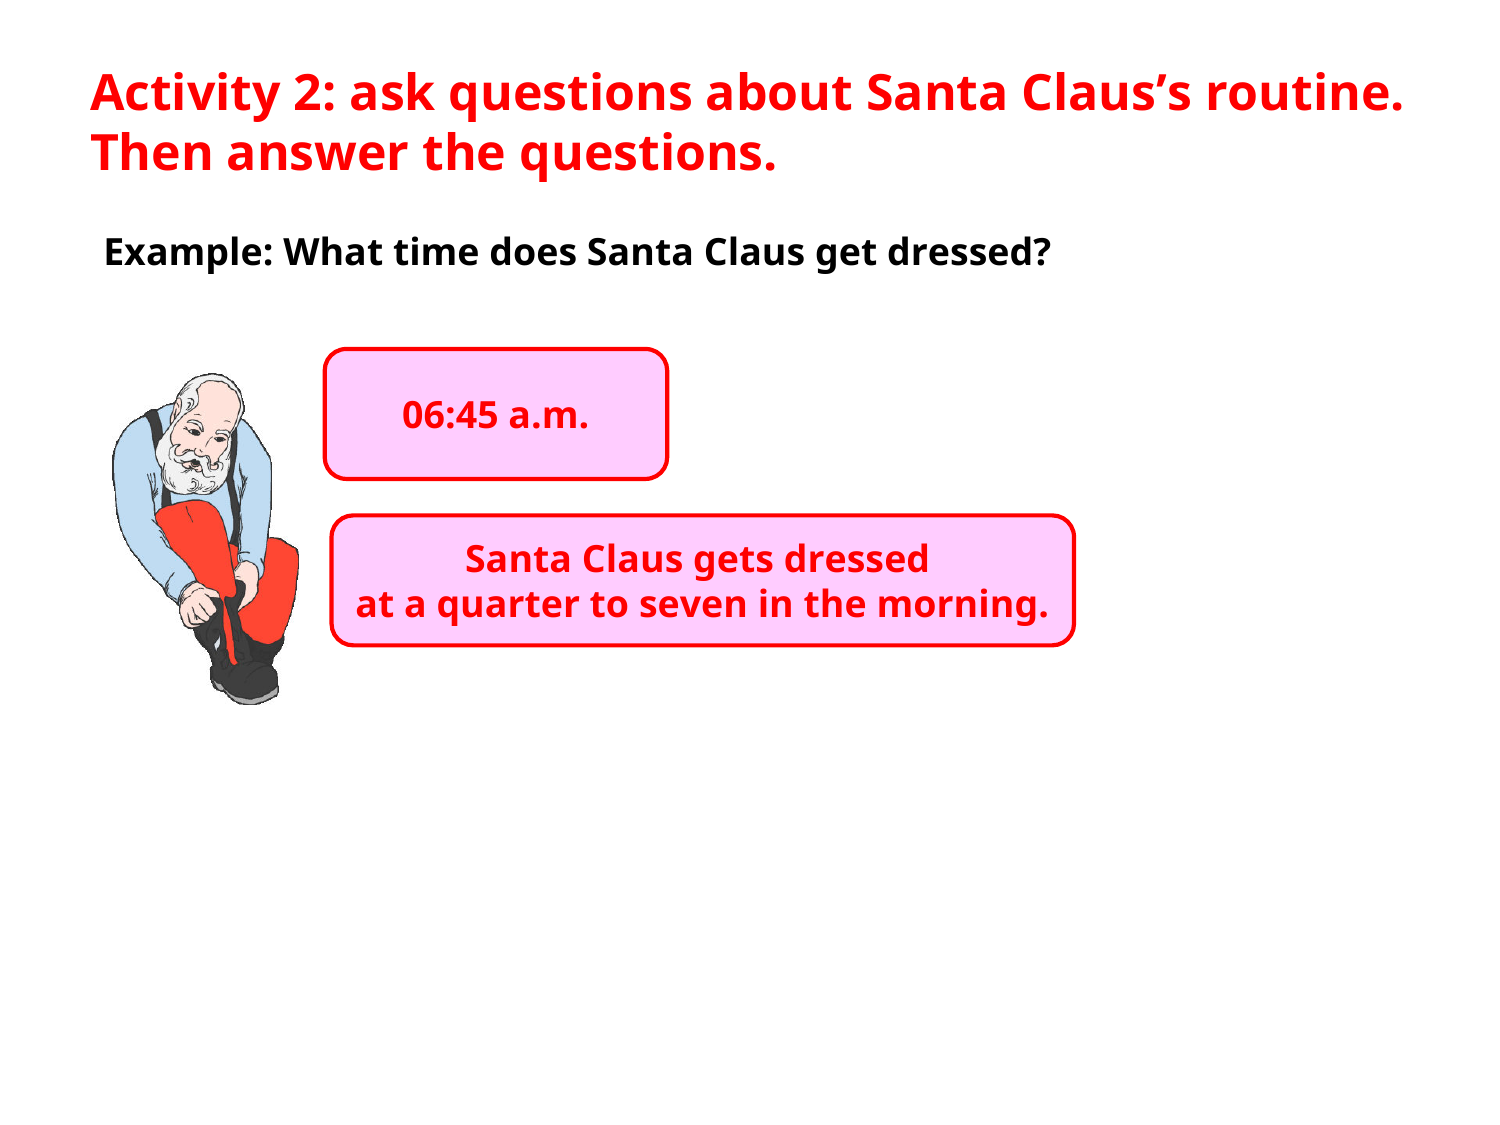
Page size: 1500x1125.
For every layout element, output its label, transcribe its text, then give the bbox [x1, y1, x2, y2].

picture [112, 373, 299, 705]
title Activity 2: ask questions about Santa Claus’s routine. Then answer the questions. [75, 45, 1426, 197]
text_box 06:45 a.m. [324, 348, 668, 479]
text_box Example: What time does Santa Claus get dressed? [88, 219, 1140, 281]
text_box Santa Claus gets dressed at a quarter to seven in the morning. [331, 515, 1075, 646]
